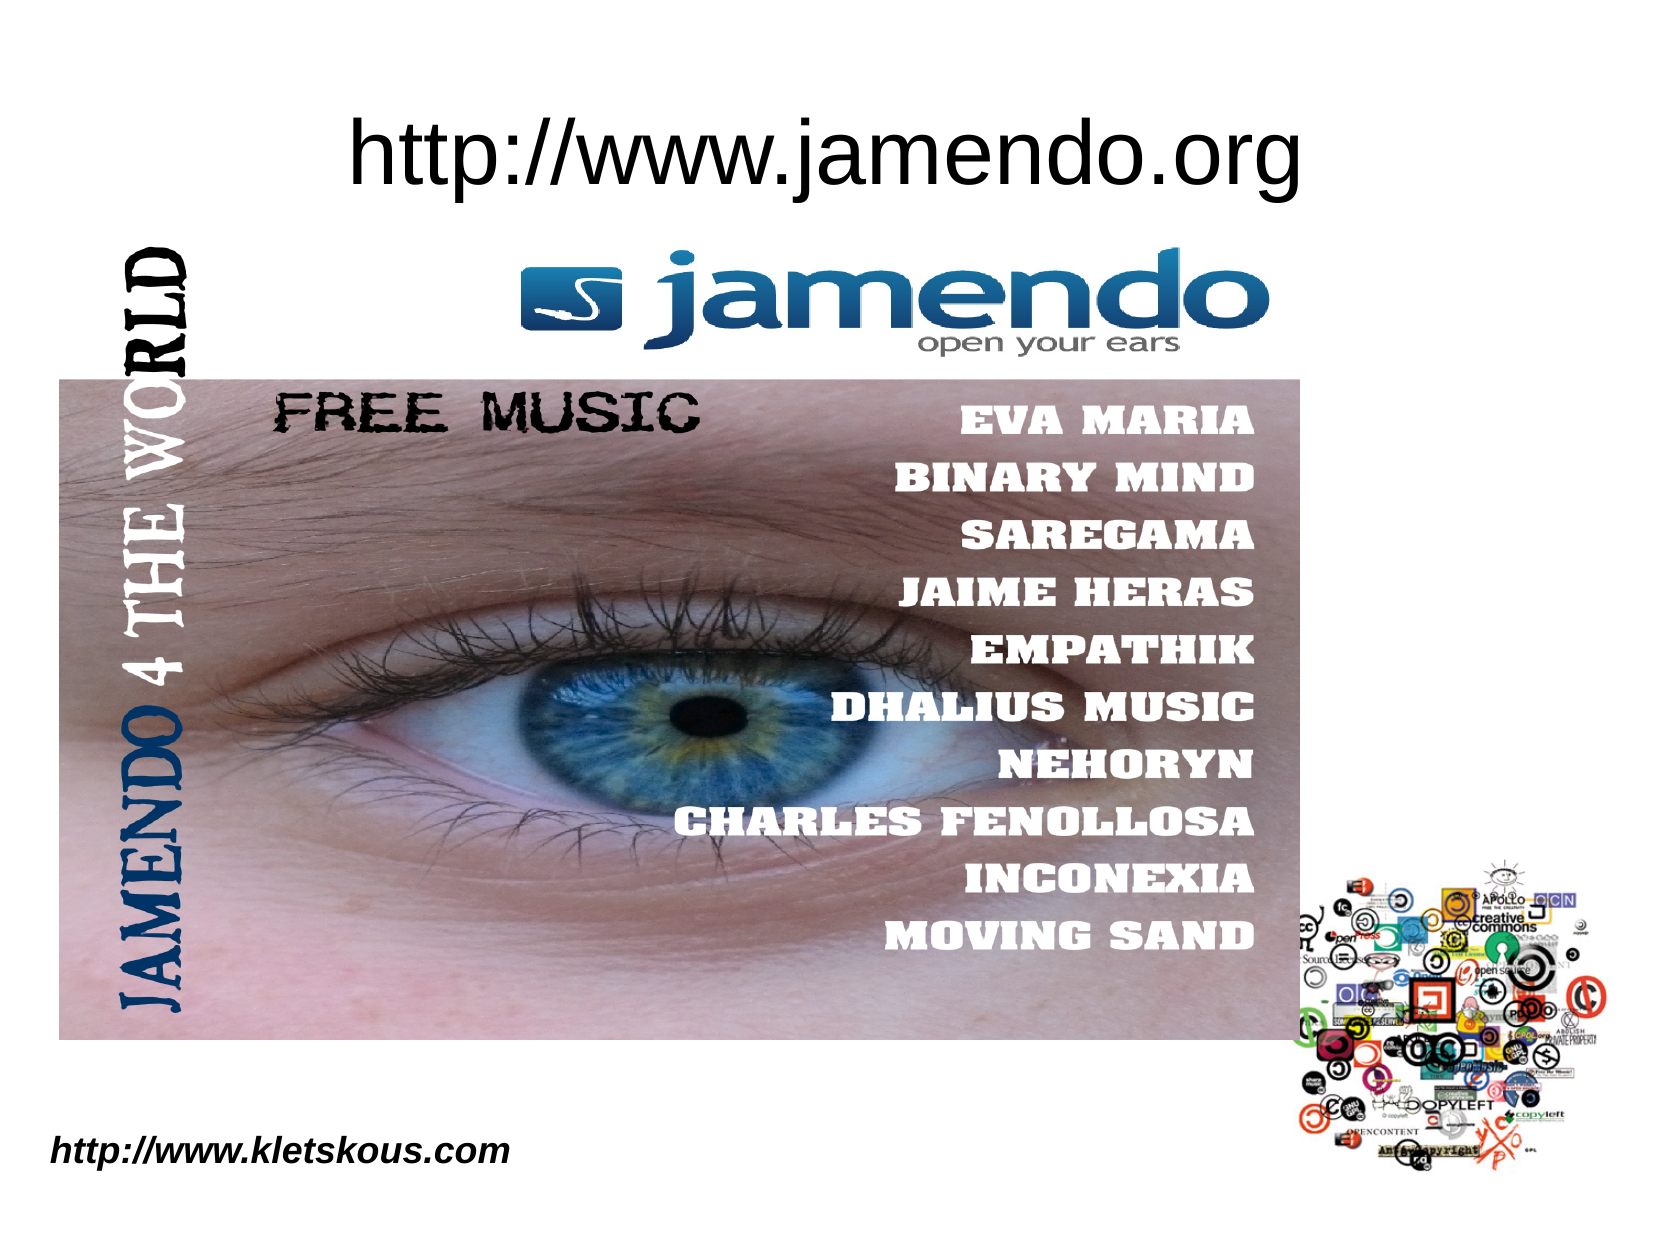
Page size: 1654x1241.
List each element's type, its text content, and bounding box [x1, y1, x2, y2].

title http://www.jamendo.org [82, 49, 1571, 257]
text_box http://www.kletskous.com [34, 1122, 591, 1211]
picture [59, 206, 1625, 1182]
